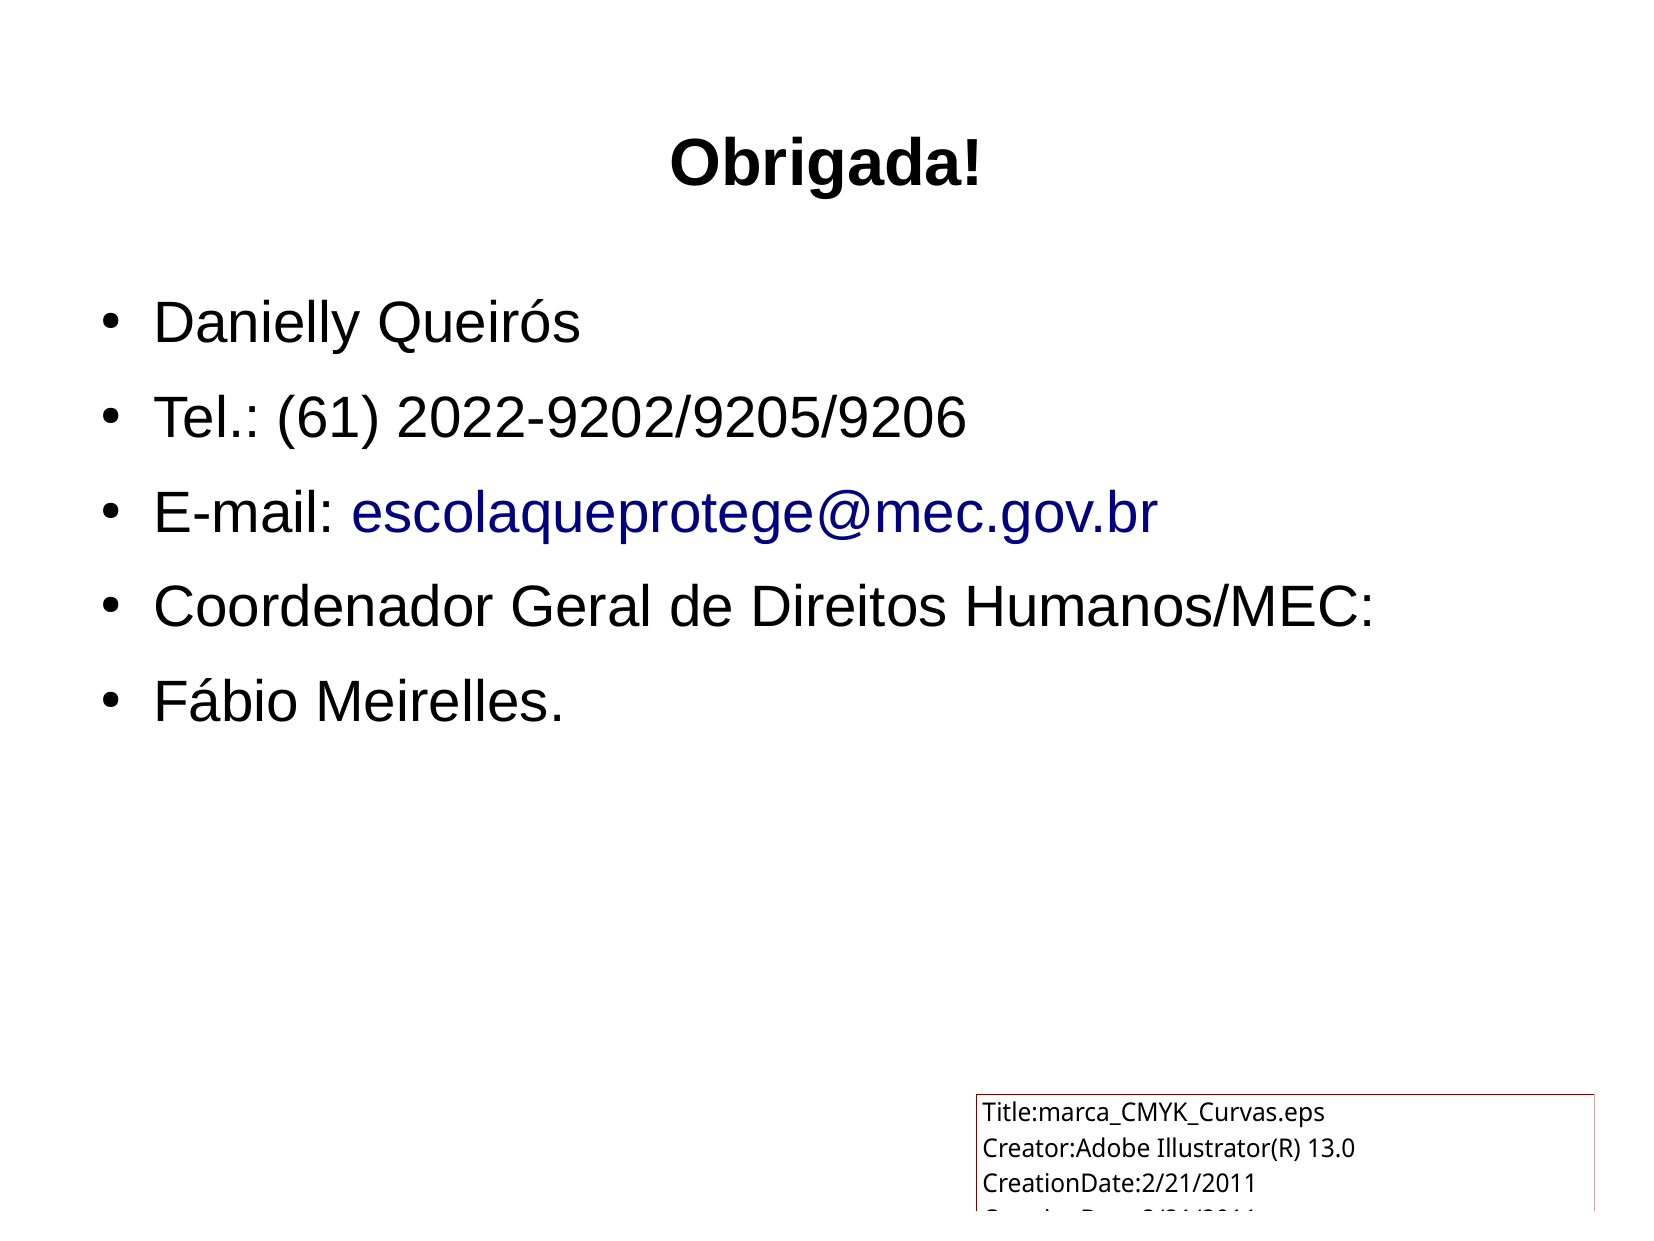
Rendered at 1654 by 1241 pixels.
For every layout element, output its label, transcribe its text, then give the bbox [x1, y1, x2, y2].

list Danielly Queirós Tel.: (61) 2022-9202/9205/9206 E-mail: escolaqueprotege@mec.gov.br Coordenador Geral de Direitos Humanos/MEC: Fábio Meirelles. [82, 290, 1571, 1109]
title Obrigada! [88, 0, 1565, 290]
